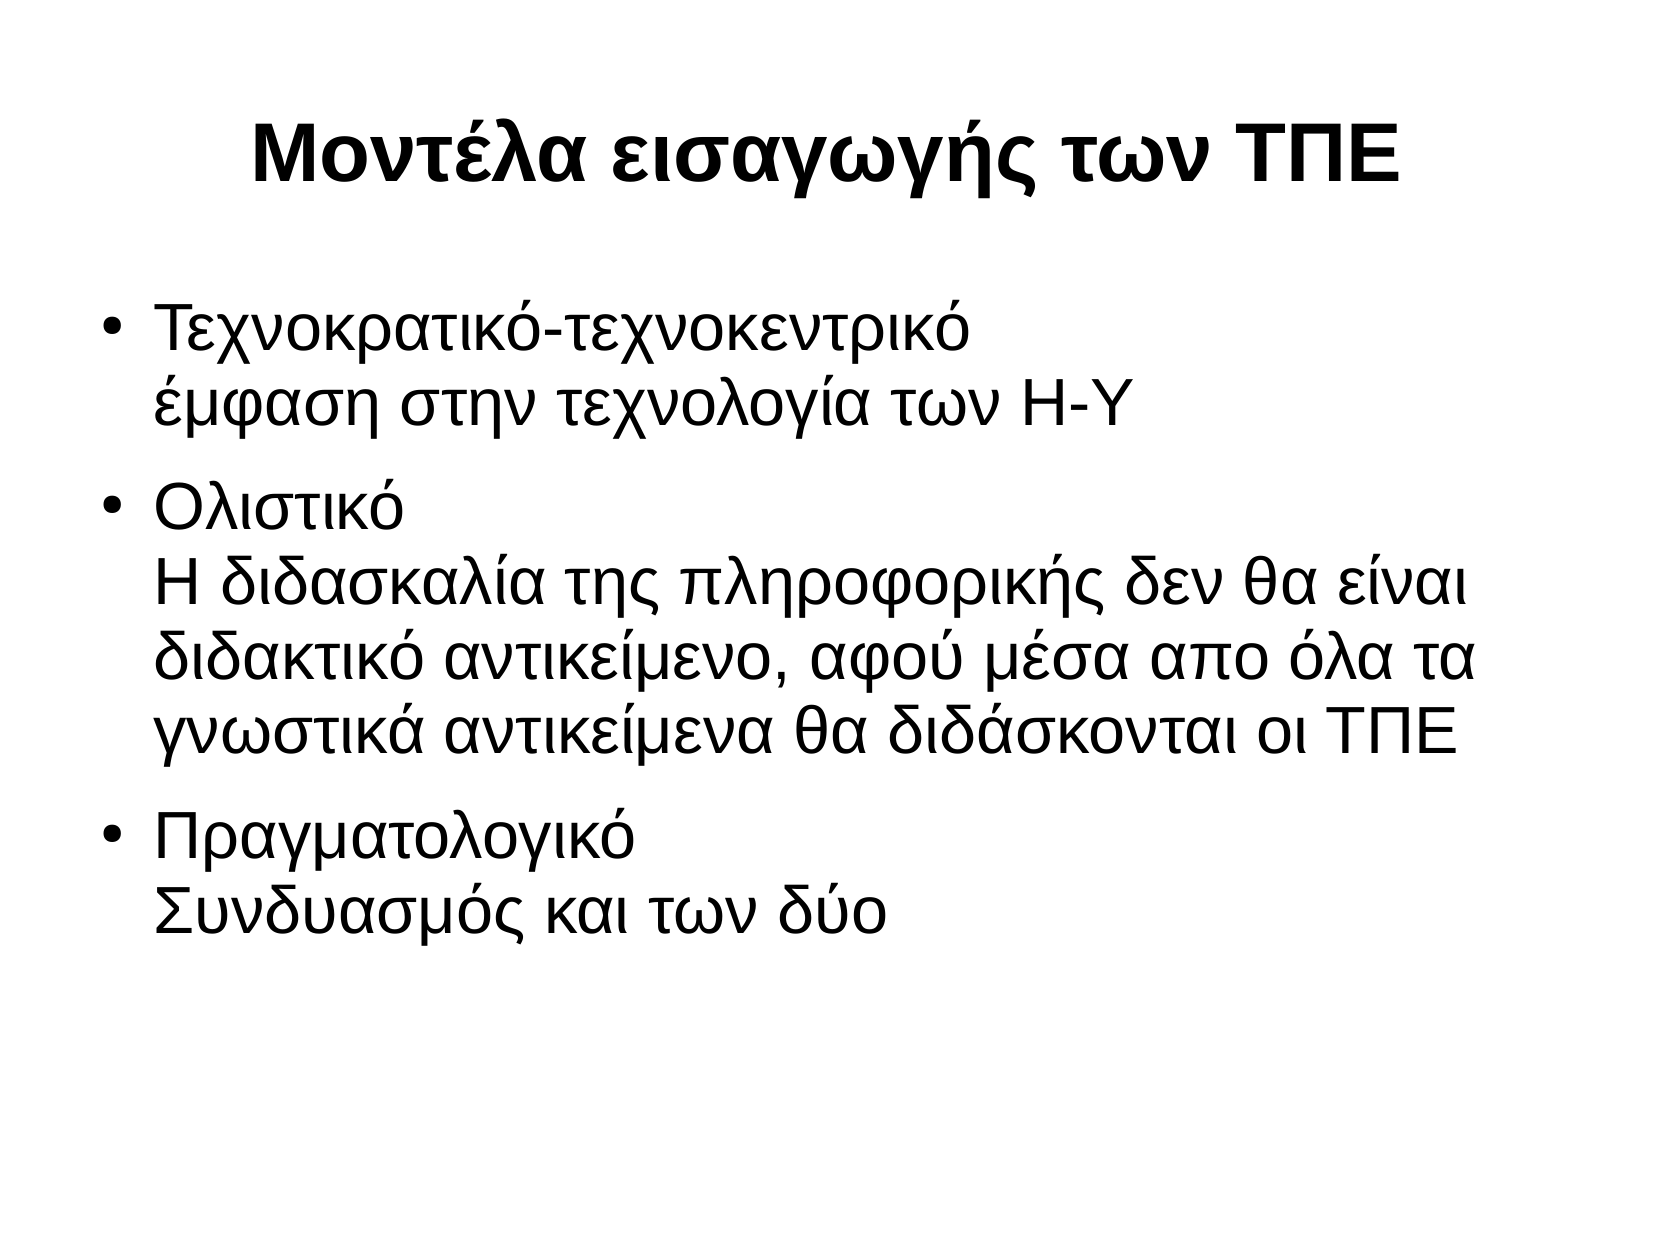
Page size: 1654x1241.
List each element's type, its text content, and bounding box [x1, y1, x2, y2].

title Μοντέλα εισαγωγής των ΤΠΕ [82, 56, 1571, 250]
list Τεχνοκρατικό-τεχνοκεντρικό έμφαση στην τεχνολογία των Η-Υ Ολιστικό Η διδασκαλία της πληροφορικής δεν θα είναι διδακτικό αντικείμενο, αφού μέσα απο όλα τα γνωστικά αντικείμενα θα διδάσκονται οι ΤΠΕ Πραγματολογικό Συνδυασμός και των δύο [82, 290, 1571, 1094]
